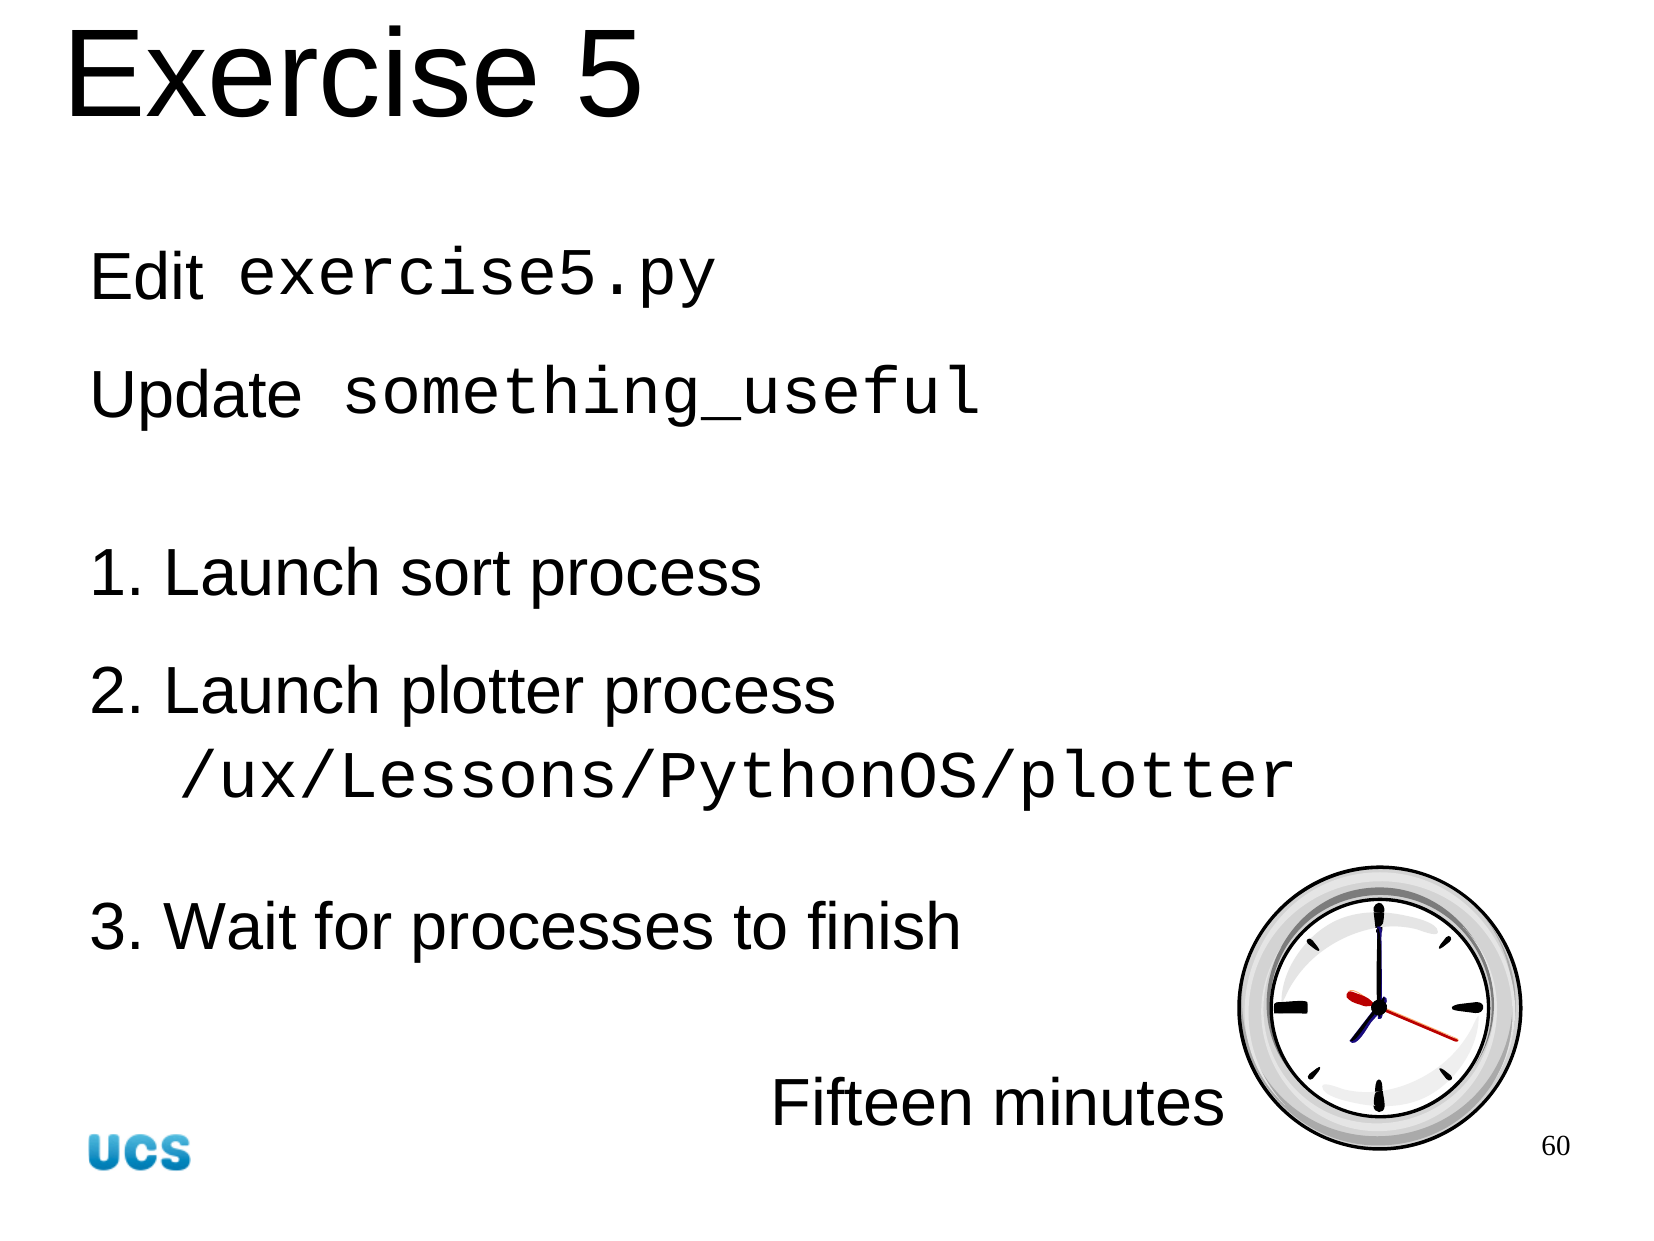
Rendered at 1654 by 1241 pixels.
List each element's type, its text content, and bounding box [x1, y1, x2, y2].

text_box Update [86, 354, 309, 436]
picture [1237, 865, 1556, 1163]
text_box /ux/Lessons/PythonOS/plotter [175, 738, 1302, 821]
text_box Fifteen minutes [767, 1062, 1231, 1143]
picture [88, 1133, 191, 1172]
text_box Exercise 5 [59, 0, 650, 146]
text_box 1. Launch sort process [86, 531, 770, 613]
text_box something_useful [338, 354, 985, 437]
text_box exercise5.py [234, 236, 721, 318]
text_box Edit [86, 236, 208, 318]
text_box 3. Wait for processes to finish [86, 886, 969, 967]
text_box 2. Launch plotter process [86, 649, 844, 731]
